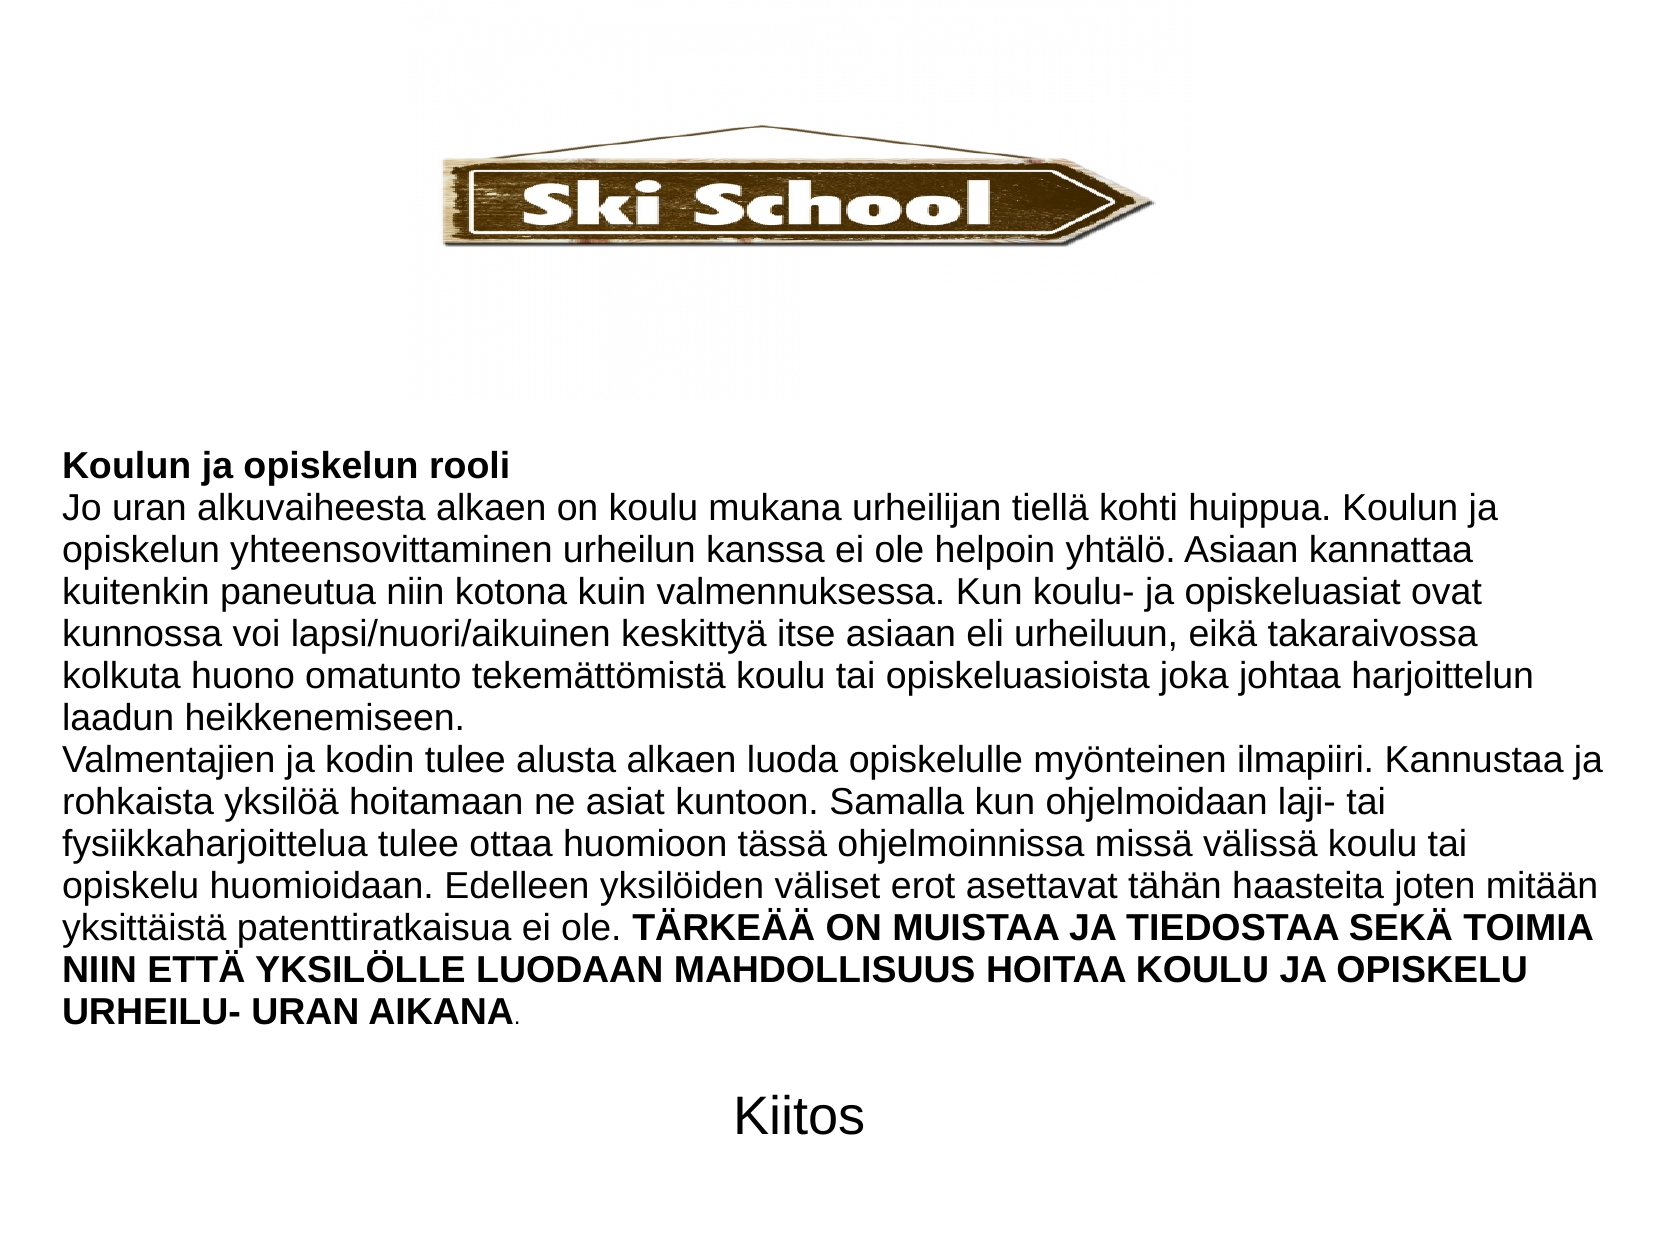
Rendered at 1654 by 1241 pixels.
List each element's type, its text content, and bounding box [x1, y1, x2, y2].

picture [401, 0, 1193, 402]
text_box Koulun ja opiskelun rooli Jo uran alkuvaiheesta alkaen on koulu mukana urheilijan tiellä kohti huippua. Koulun ja opiskelun yhteensovittaminen urheilun kanssa ei ole helpoin yhtälö. Asiaan kannattaa kuitenkin paneutua niin kotona kuin valmennuksessa. Kun koulu- ja opiskeluasiat ovat kunnossa voi lapsi/nuori/aikuinen keskittyä itse asiaan eli urheiluun, eikä takaraivossa kolkuta huono omatunto tekemättömistä koulu tai opiskeluasioista joka johtaa harjoittelun laadun heikkenemiseen. Valmentajien ja kodin tulee alusta alkaen luoda opiskelulle myönteinen ilmapiiri. Kannustaa ja rohkaista yksilöä hoitamaan ne asiat kuntoon. Samalla kun ohjelmoidaan laji- tai fysiikkaharjoittelua tulee ottaa huomioon tässä ohjelmoinnissa missä välissä koulu tai opiskelu huomioidaan. Edelleen yksilöiden väliset erot asettavat tähän haasteita joten mitään yksittäistä patenttiratkaisua ei ole. TÄRKEÄÄ ON MUISTAA JA TIEDOSTAA SEKÄ TOIMIA NIIN ETTÄ YKSILÖLLE LUODAAN MAHDOLLISUUS HOITAA KOULU JA OPISKELU URHEILU- URAN AIKANA. Kiitos [47, 437, 1619, 1160]
